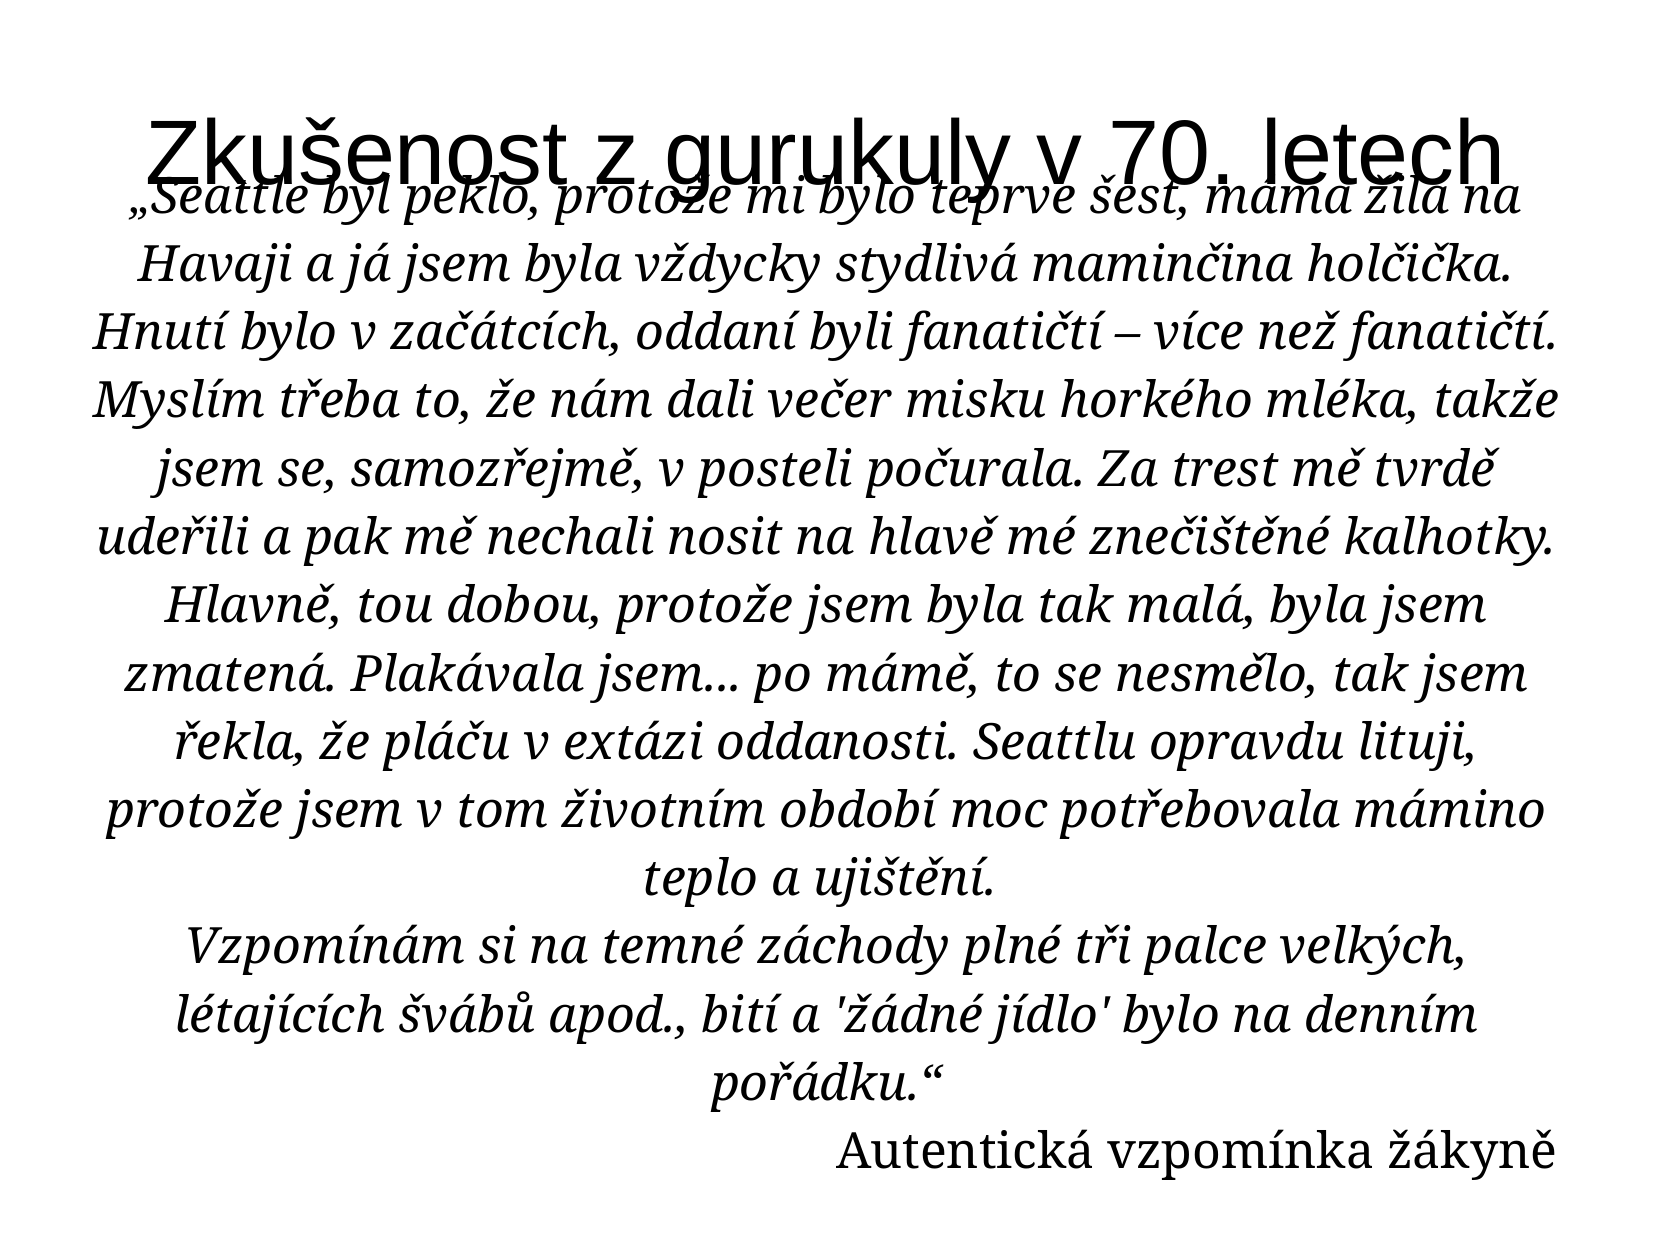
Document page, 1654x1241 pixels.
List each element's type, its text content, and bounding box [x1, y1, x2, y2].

subtitle „Seattle byl peklo, protože mi bylo teprve šest, máma žila na Havaji a já jsem byla vždycky stydlivá maminčina holčička. Hnutí bylo v začátcích, oddaní byli fanatičtí – více než fanatičtí. Myslím třeba to, že nám dali večer misku horkého mléka, takže jsem se, samozřejmě, v posteli počurala. Za trest mě tvrdě udeřili a pak mě nechali nosit na hlavě mé znečištěné kalhotky. Hlavně, tou dobou, protože jsem byla tak malá, byla jsem zmatená. Plakávala jsem... po mámě, to se nesmělo, tak jsem řekla, že pláču v extázi oddanosti. Seattlu opravdu lituji, protože jsem v tom životním období moc potřebovala mámino teplo a ujištění. Vzpomínám si na temné záchody plné tři palce velkých, létajících švábů apod., bití a 'žádné jídlo' bylo na denním pořádku.“ Autentická vzpomínka žákyně [82, 290, 1571, 1109]
title Zkušenost z gurukuly v 70. letech [82, 0, 1571, 290]
